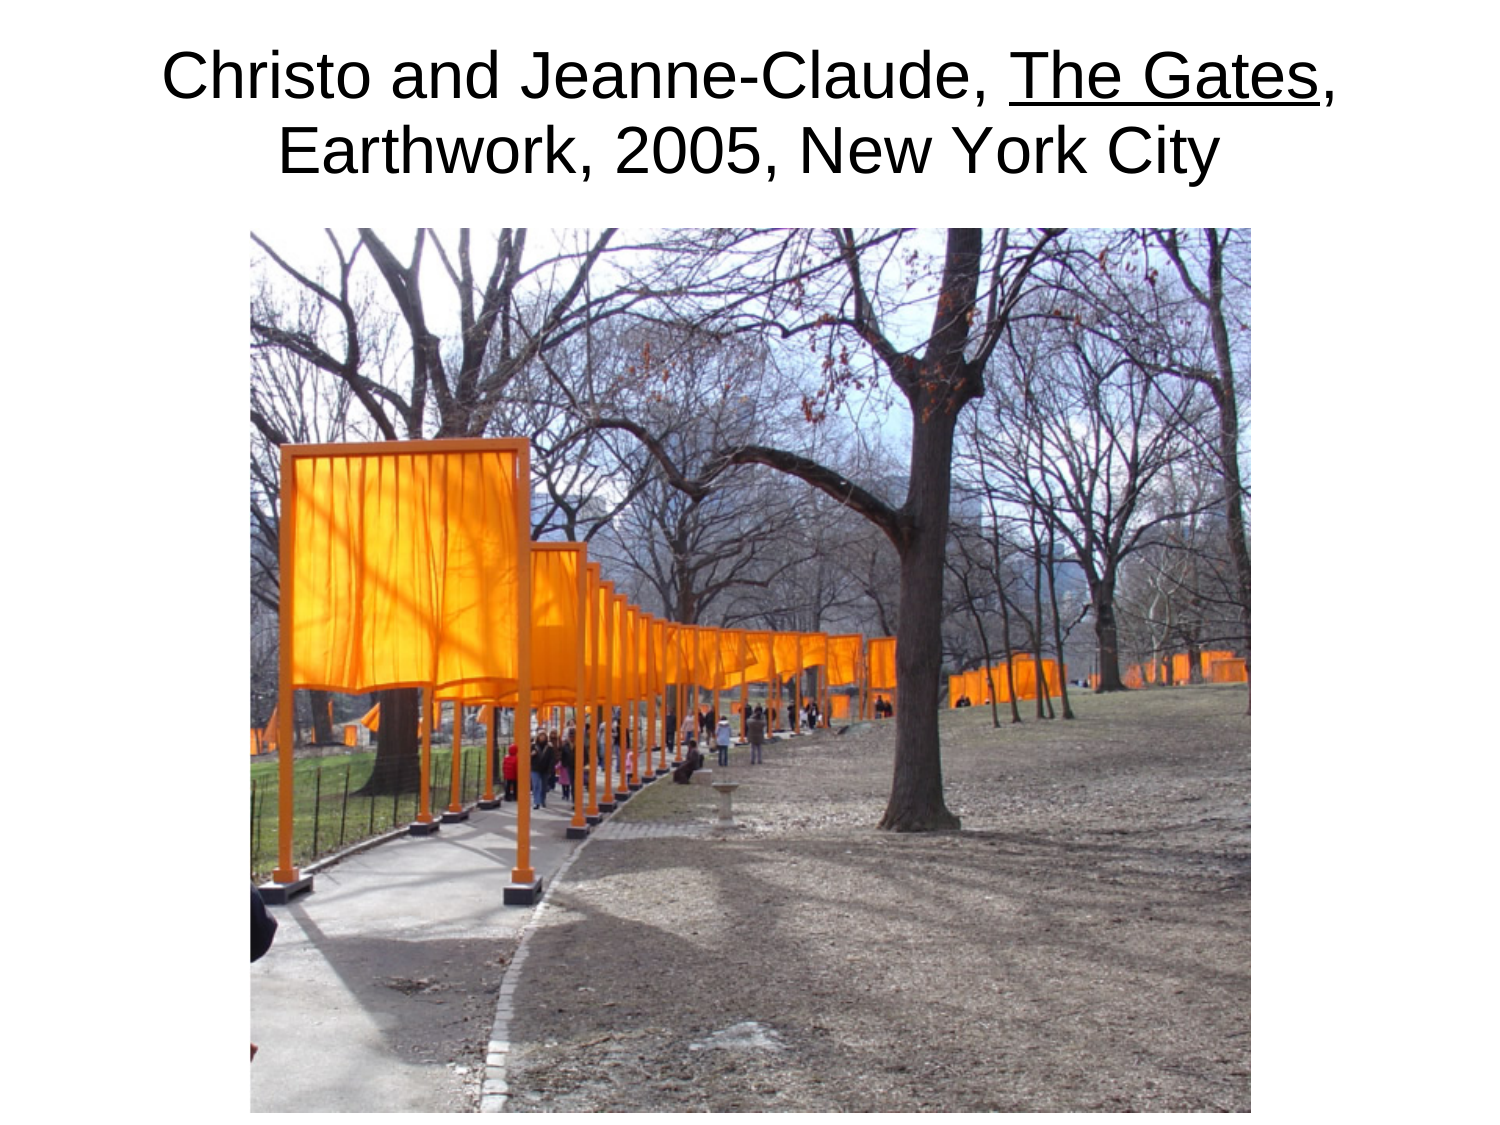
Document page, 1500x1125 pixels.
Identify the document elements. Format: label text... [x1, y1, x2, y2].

picture [249, 228, 1251, 1113]
title Christo and Jeanne-Claude, The Gates, Earthwork, 2005, New York City [0, 0, 1500, 226]
